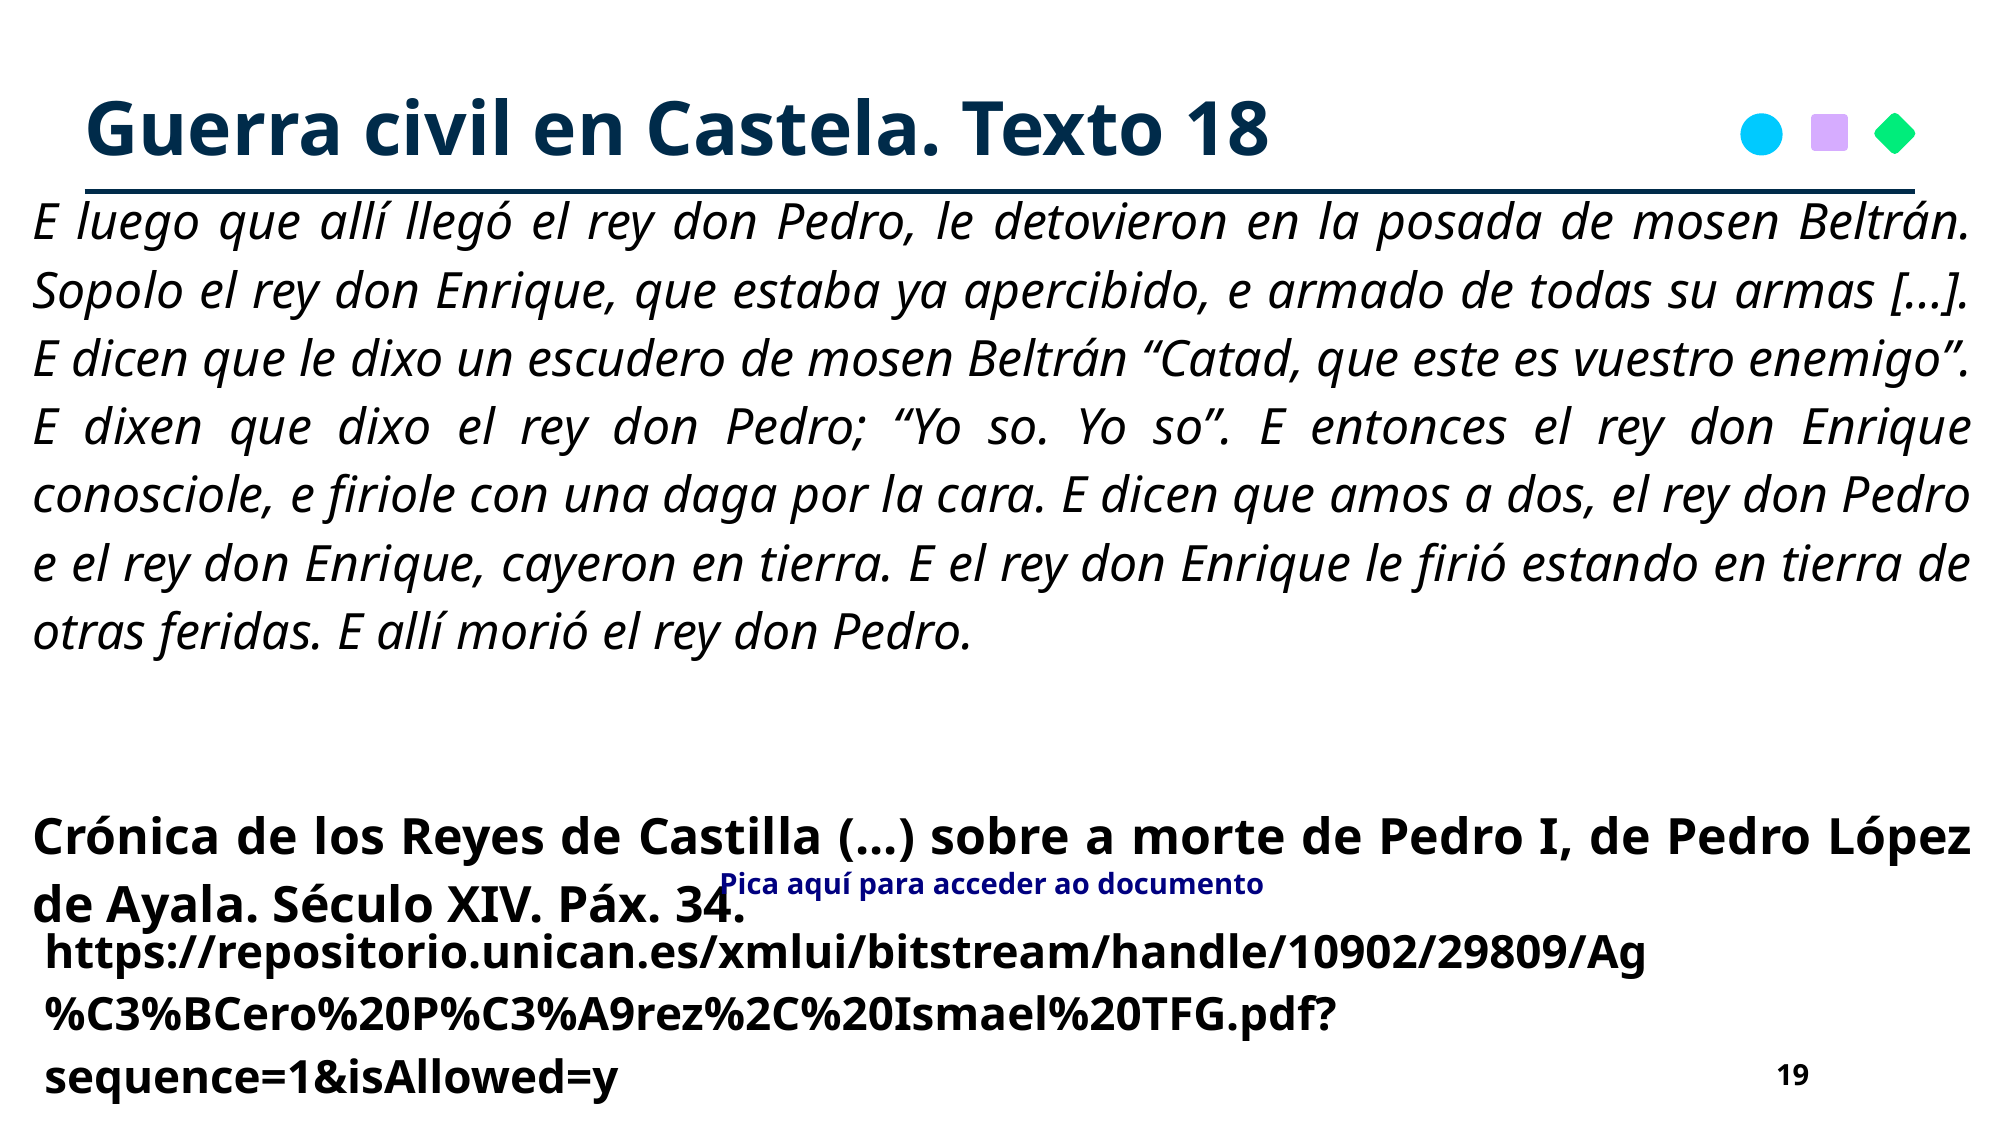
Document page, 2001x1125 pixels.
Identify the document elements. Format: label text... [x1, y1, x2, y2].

title Guerra civil en Castela. Texto 18 [84, 29, 1601, 178]
text_box E luego que allí llegó el rey don Pedro, le detovieron en la posada de mosen Beltrán. Sopolo el rey don Enrique, que estaba ya apercibido, e armado de todas su armas […]. E dicen que le dixo un escudero de mosen Beltrán “Catad, que este es vuestro enemigo”. E dixen que dixo el rey don Pedro; “Yo so. Yo so”. E entonces el rey don Enrique conosciole, e firiole con una daga por la cara. E dicen que amos a dos, el rey don Pedro e el rey don Enrique, cayeron en tierra. E el rey don Enrique le firió estando en tierra de otras feridas. E allí morió el rey don Pedro. Crónica de los Reyes de Castilla (...) sobre a morte de Pedro I, de Pedro López de Ayala. Século XIV. Páx. 34. [17, 206, 1989, 849]
text_box Pica aquí para acceder ao documento [501, 848, 1483, 919]
text_box https://repositorio.unican.es/xmlui/bitstream/handle/10902/29809/Ag%C3%BCero%20P%C3%A9rez%2C%20Ismael%20TFG.pdf?sequence=1&isAllowed=y [29, 933, 1890, 1093]
